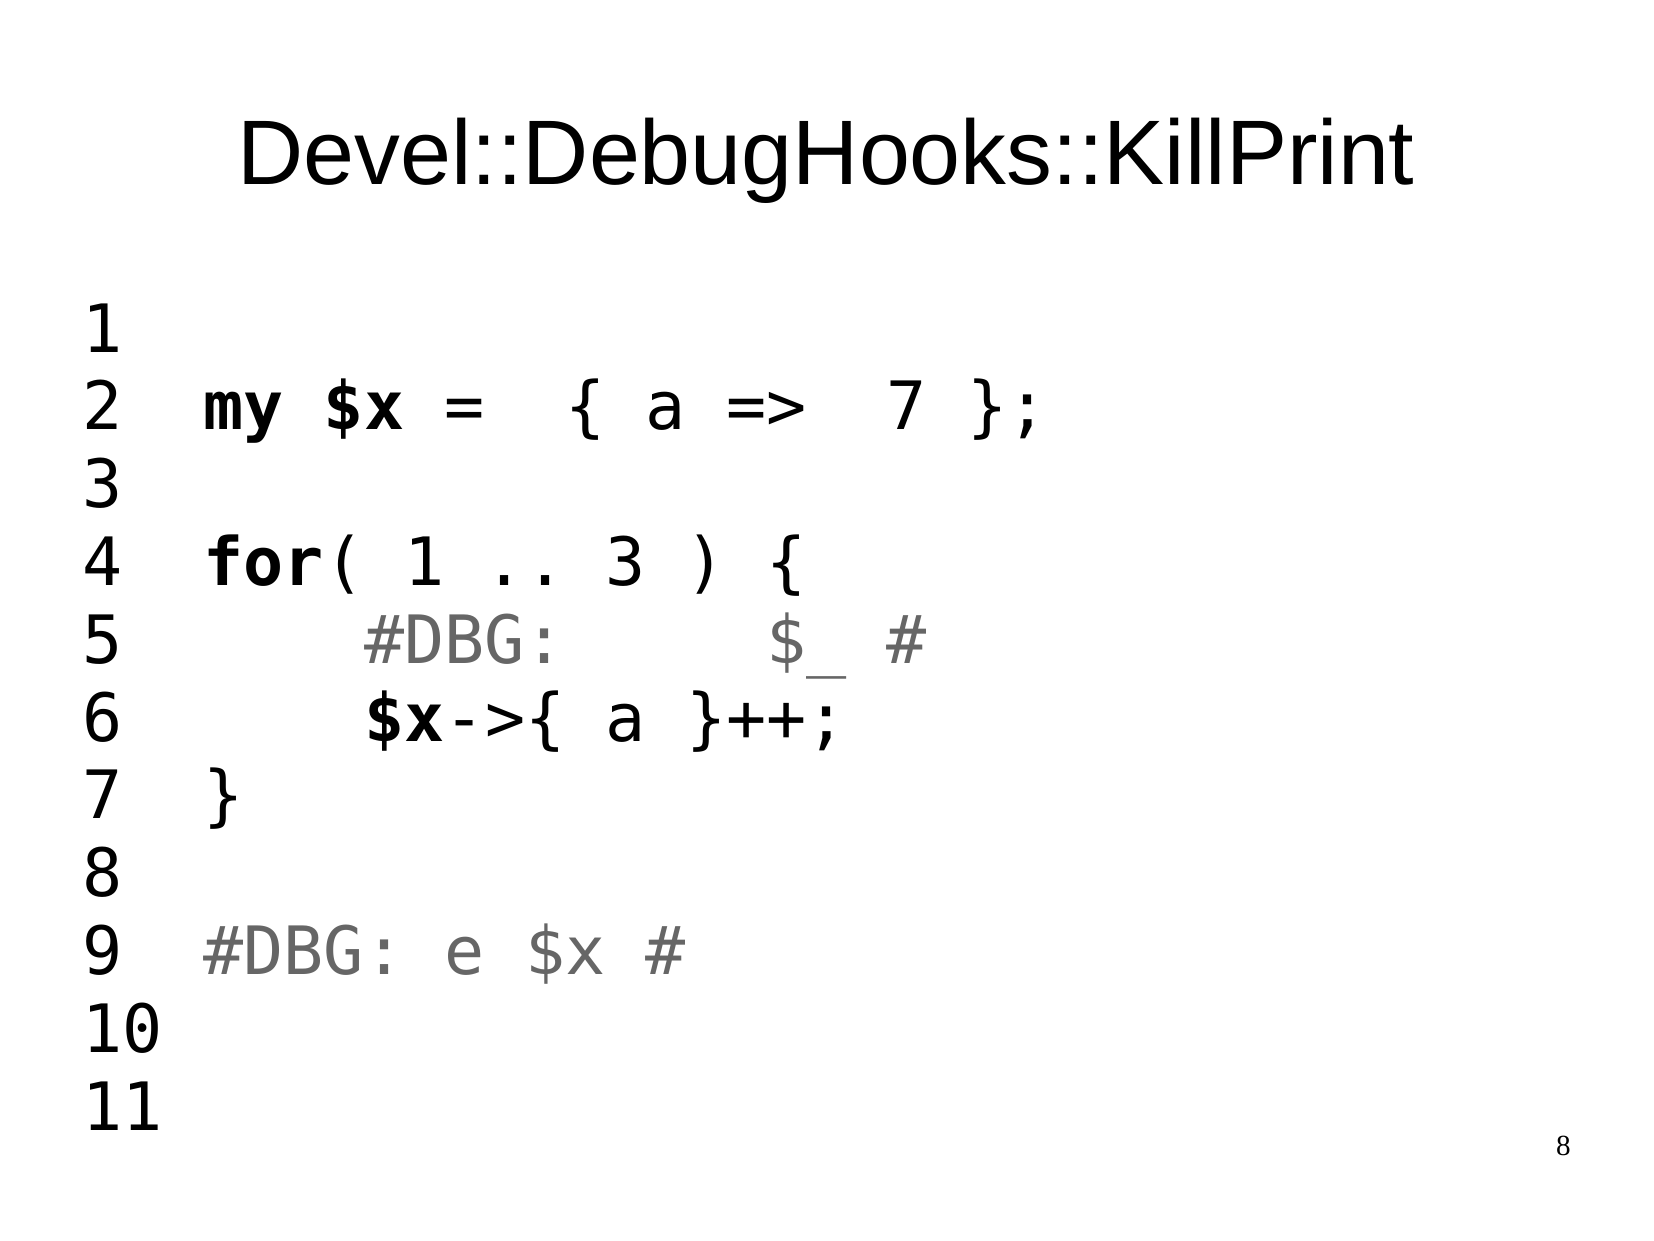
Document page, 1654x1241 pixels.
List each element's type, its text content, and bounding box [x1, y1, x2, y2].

title Devel::DebugHooks::KillPrint [82, 49, 1571, 257]
subtitle 1 2 my $x = { a => 7 }; 3 4 for( 1 .. 3 ) { 5 #DBG: $_ # 6 $x->{ a }++; 7 } 8 9 #DBG: e $x # 10 11 [82, 290, 1571, 1158]
